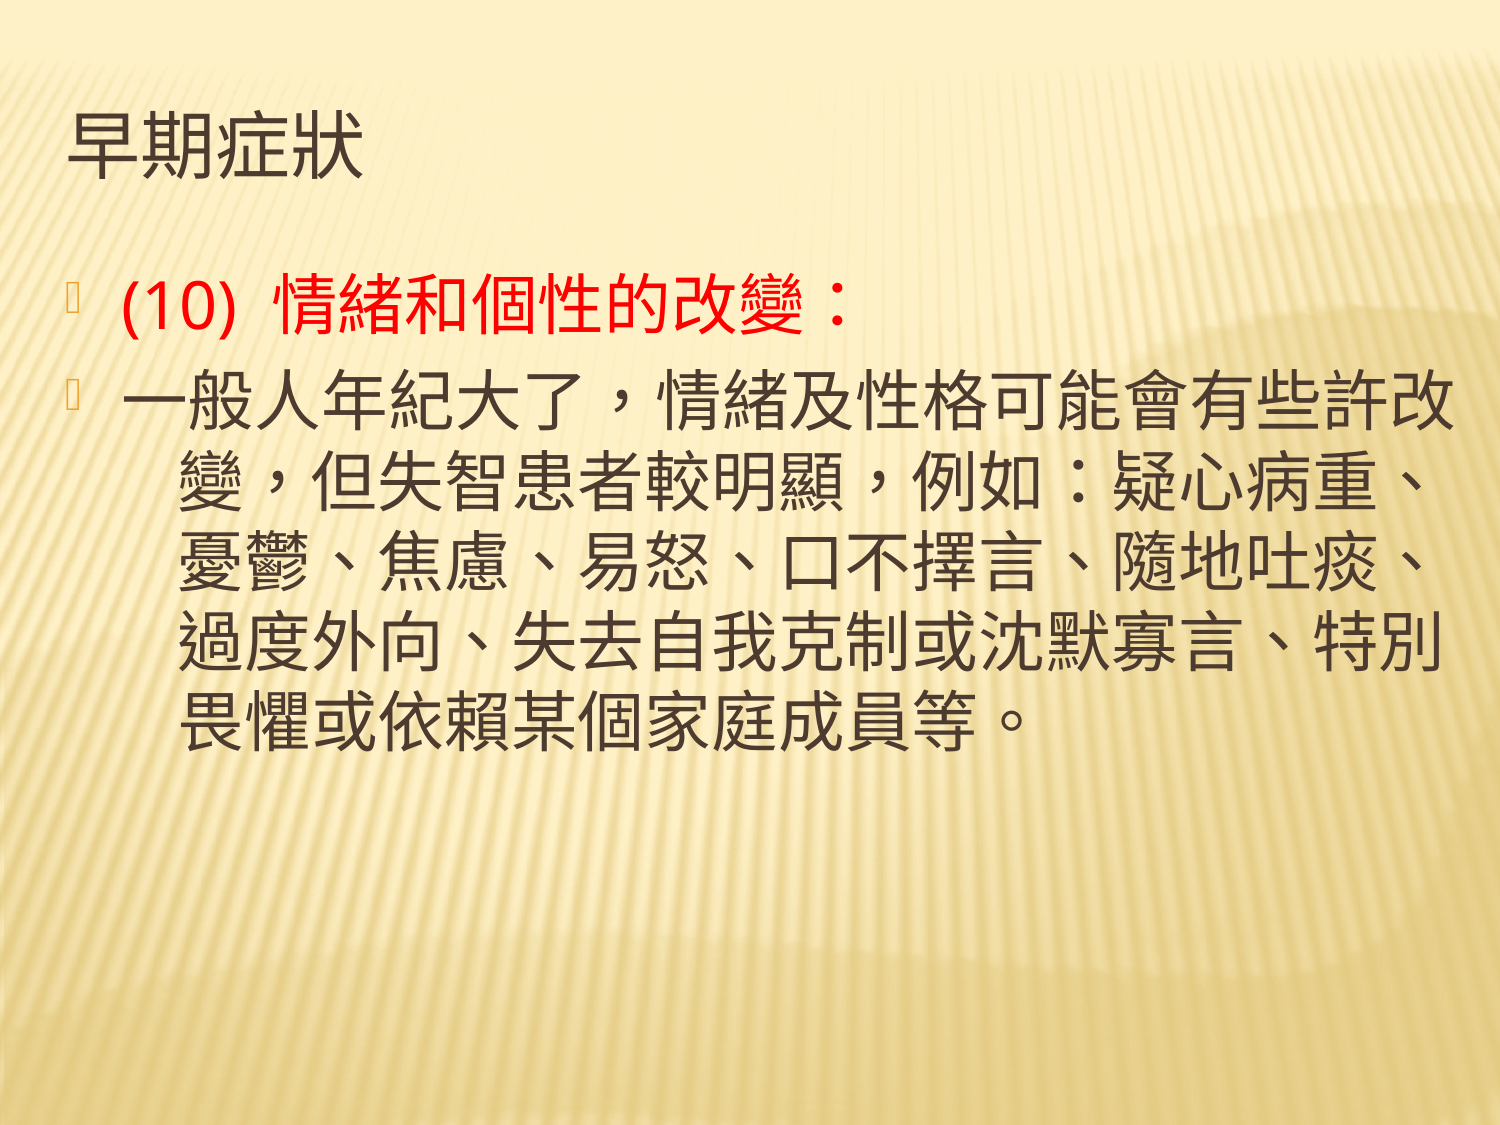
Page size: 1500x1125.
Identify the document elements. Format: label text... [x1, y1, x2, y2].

title 早期症狀 [50, 75, 1476, 213]
list (10) 情緒和個性的改變： 一般人年紀大了，情緒及性格可能會有些許改變，但失智患者較明顯，例如：疑心病重、憂鬱、焦慮、易怒、口不擇言、隨地吐痰、過度外向、失去自我克制或沈默寡言、特別畏懼或依賴某個家庭成員等。 [50, 254, 1476, 998]
